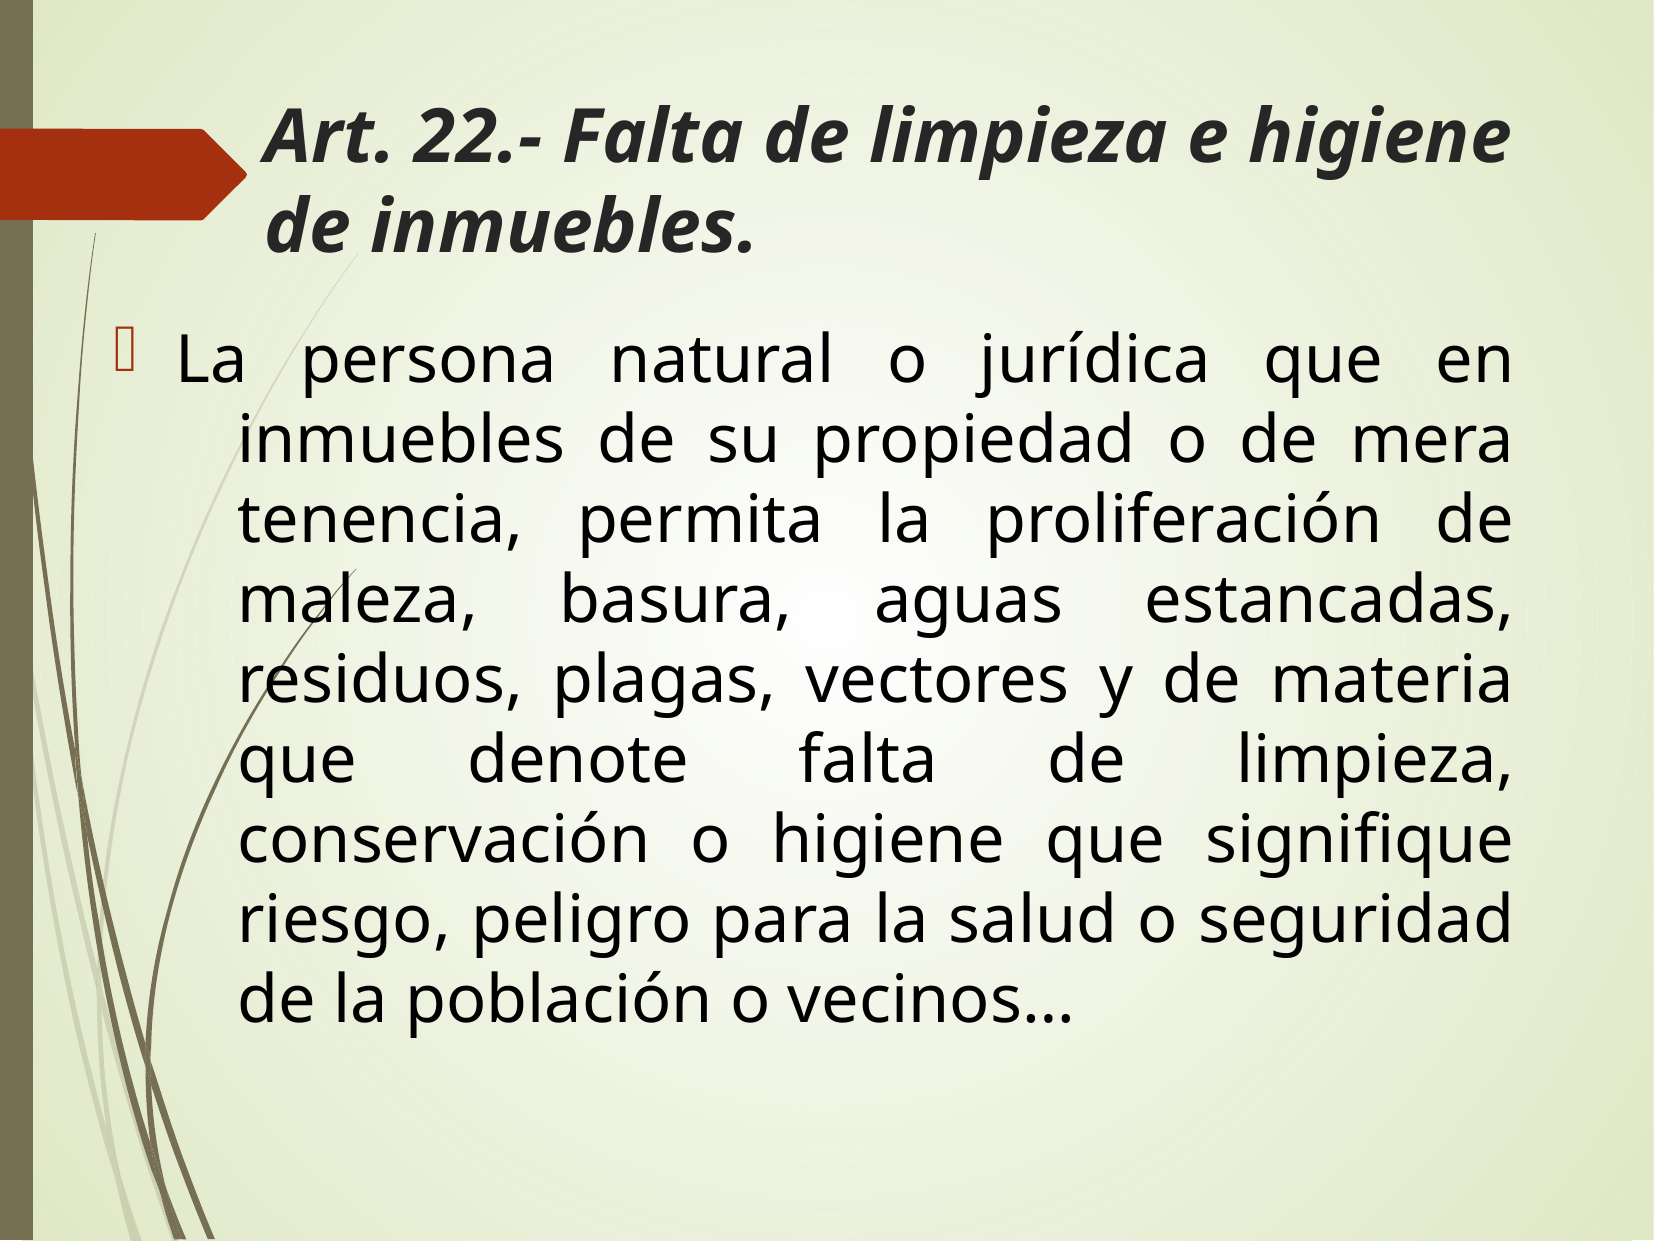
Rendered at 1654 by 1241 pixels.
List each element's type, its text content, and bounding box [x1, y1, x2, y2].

title Art. 22.- Falta de limpieza e higiene de inmuebles. [249, 80, 1560, 288]
list La persona natural o jurídica que en inmuebles de su propiedad o de mera tenencia, permita la proliferación de maleza, basura, aguas estancadas, residuos, plagas, vectores y de materia que denote falta de limpieza, conservación o higiene que signifique riesgo, peligro para la salud o seguridad de la población o vecinos… [98, 308, 1587, 1051]
